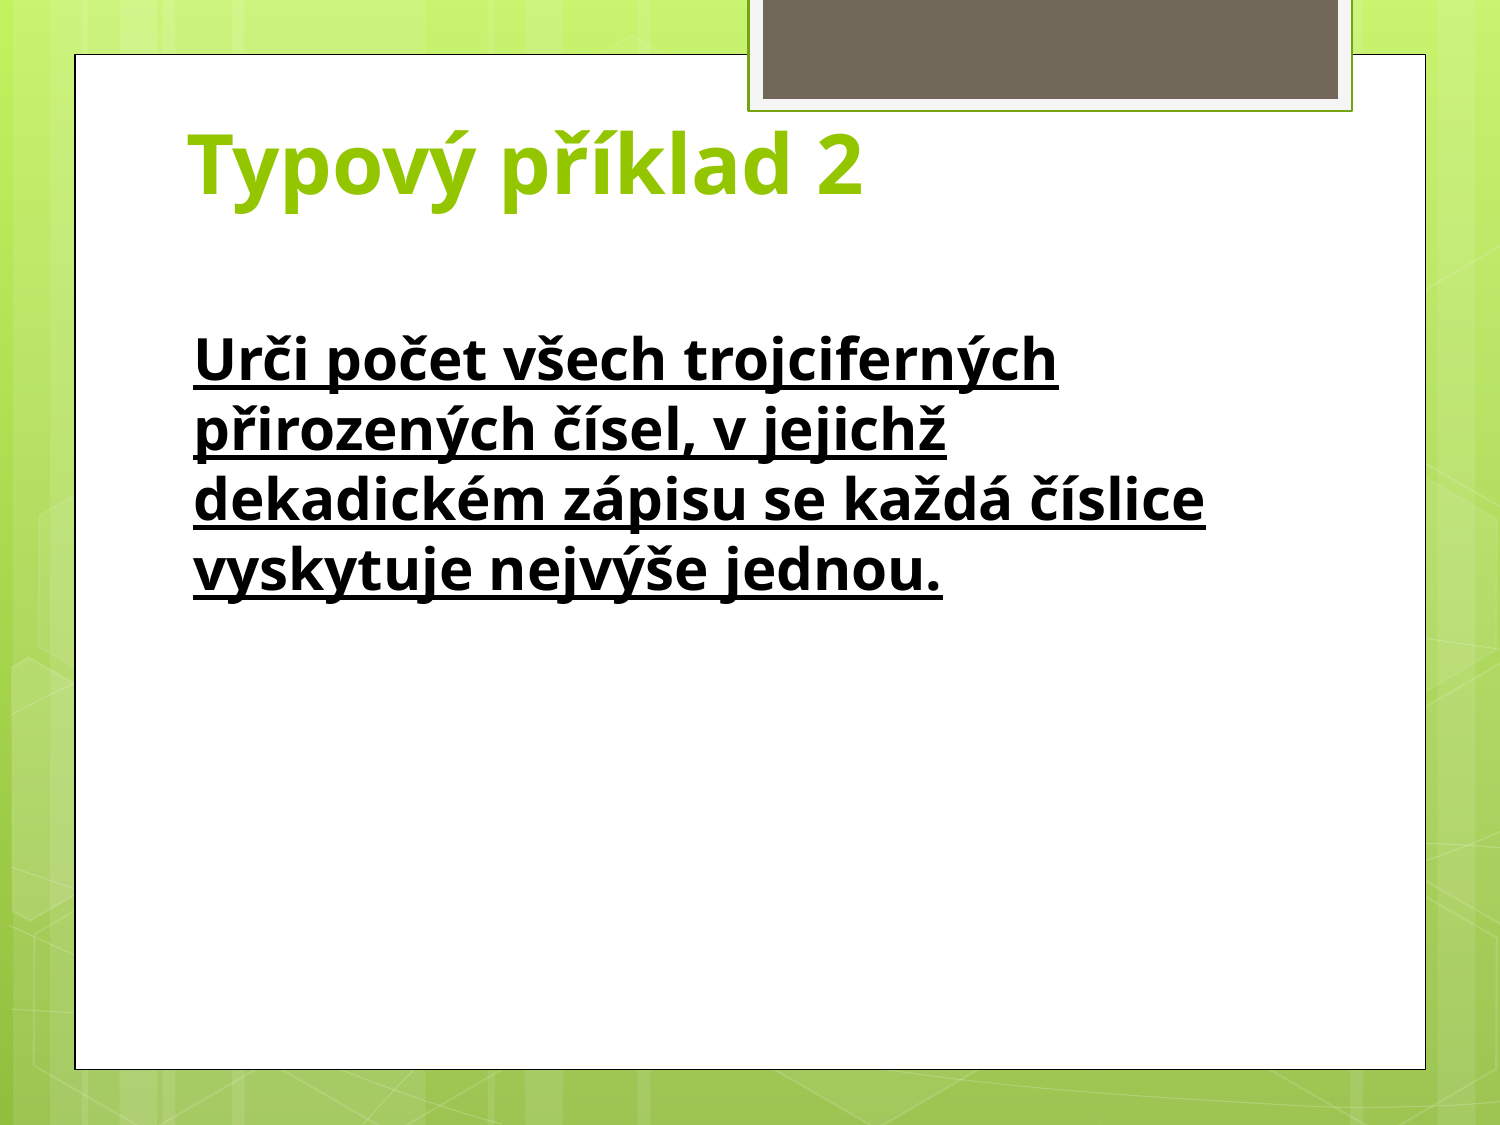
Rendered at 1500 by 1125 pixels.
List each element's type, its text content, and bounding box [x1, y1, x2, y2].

title Typový příklad 2 [171, 30, 1415, 219]
text_box Urči počet všech trojciferných přirozených čísel, v jejichž dekadickém zápisu se každá číslice vyskytuje nejvýše jednou. [178, 315, 1324, 610]
